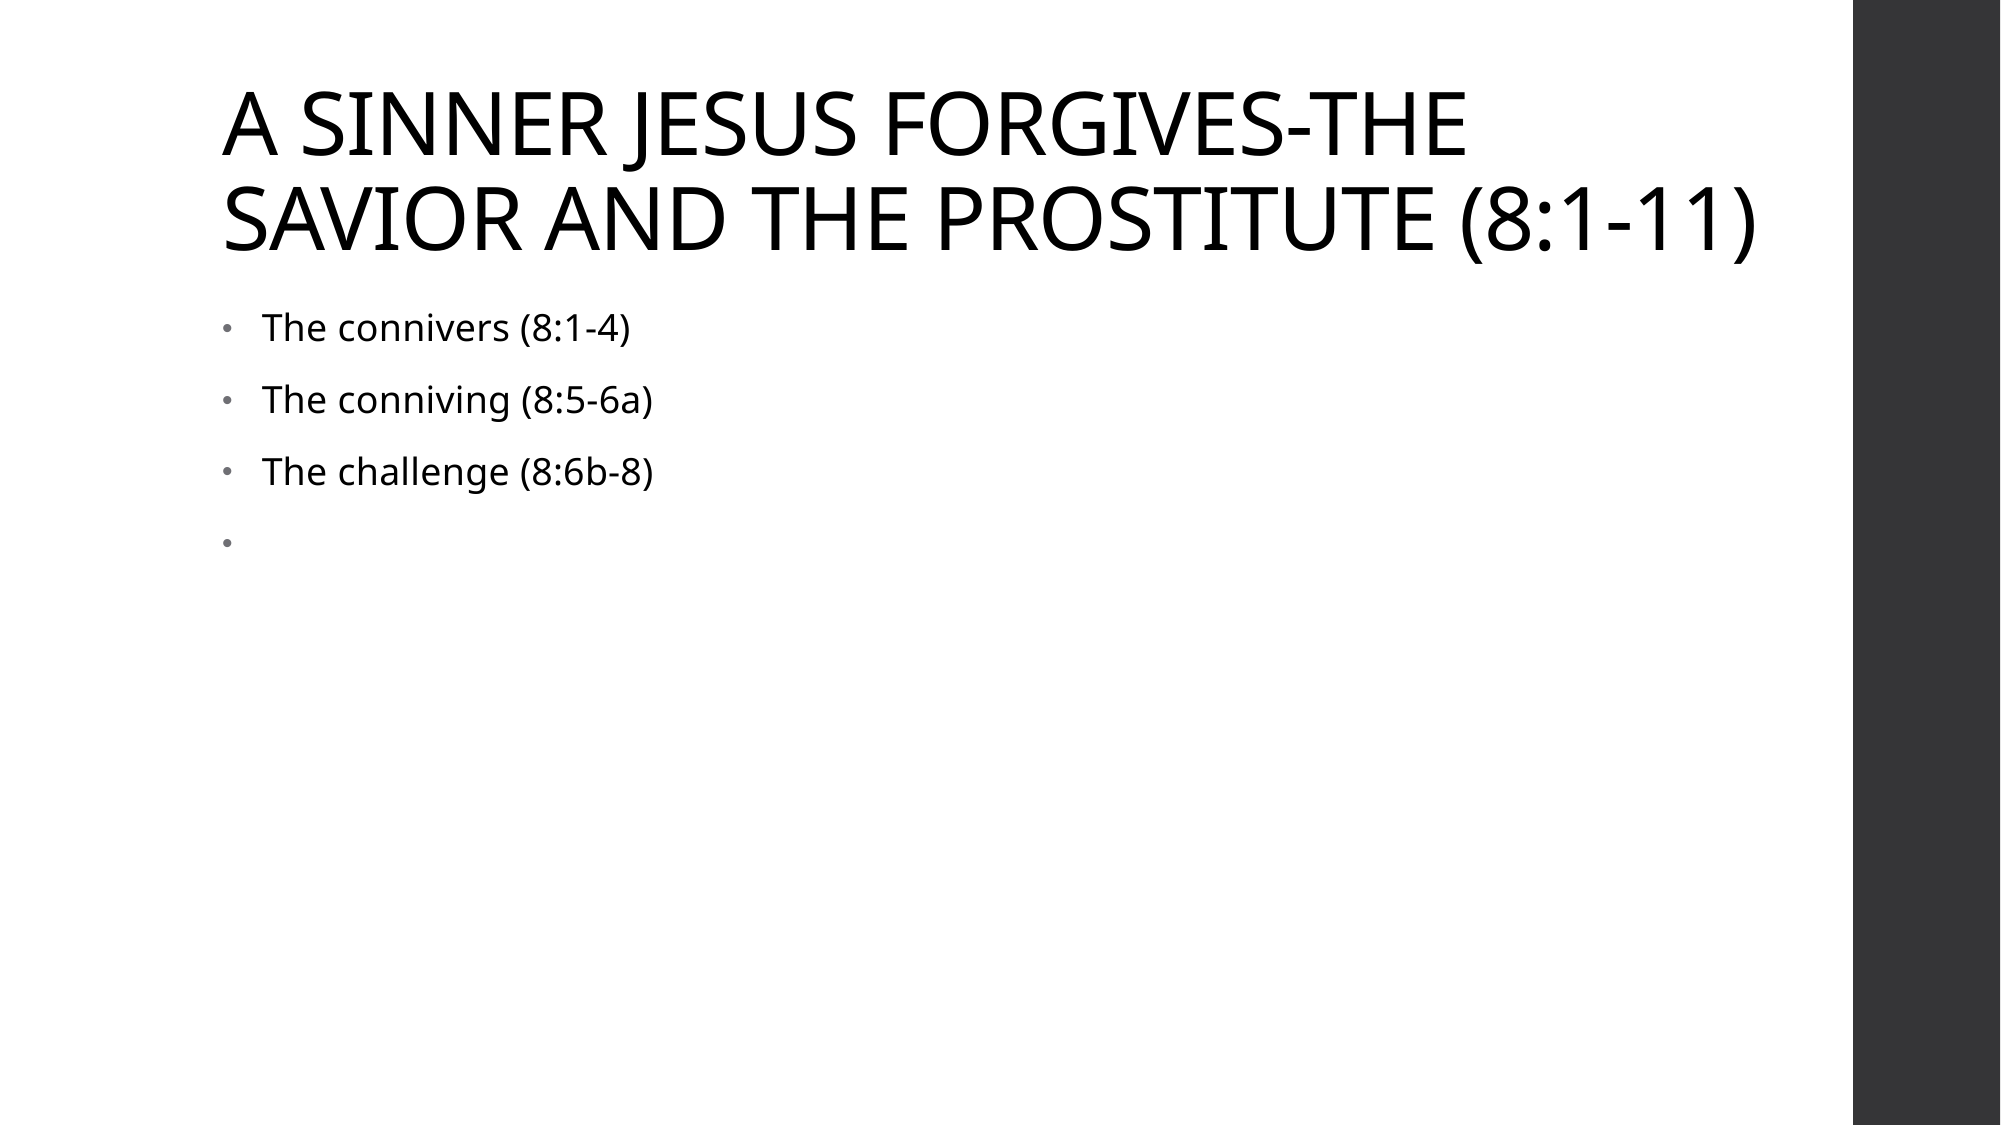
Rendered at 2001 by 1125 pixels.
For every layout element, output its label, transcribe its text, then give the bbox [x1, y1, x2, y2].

list The connivers (8:1-4) The conniving (8:5-6a) The challenge (8:6b-8) [206, 299, 1617, 1014]
title A SINNER JESUS FORGIVES-THE SAVIOR AND THE PROSTITUTE (8:1-11) [206, 60, 1797, 278]
